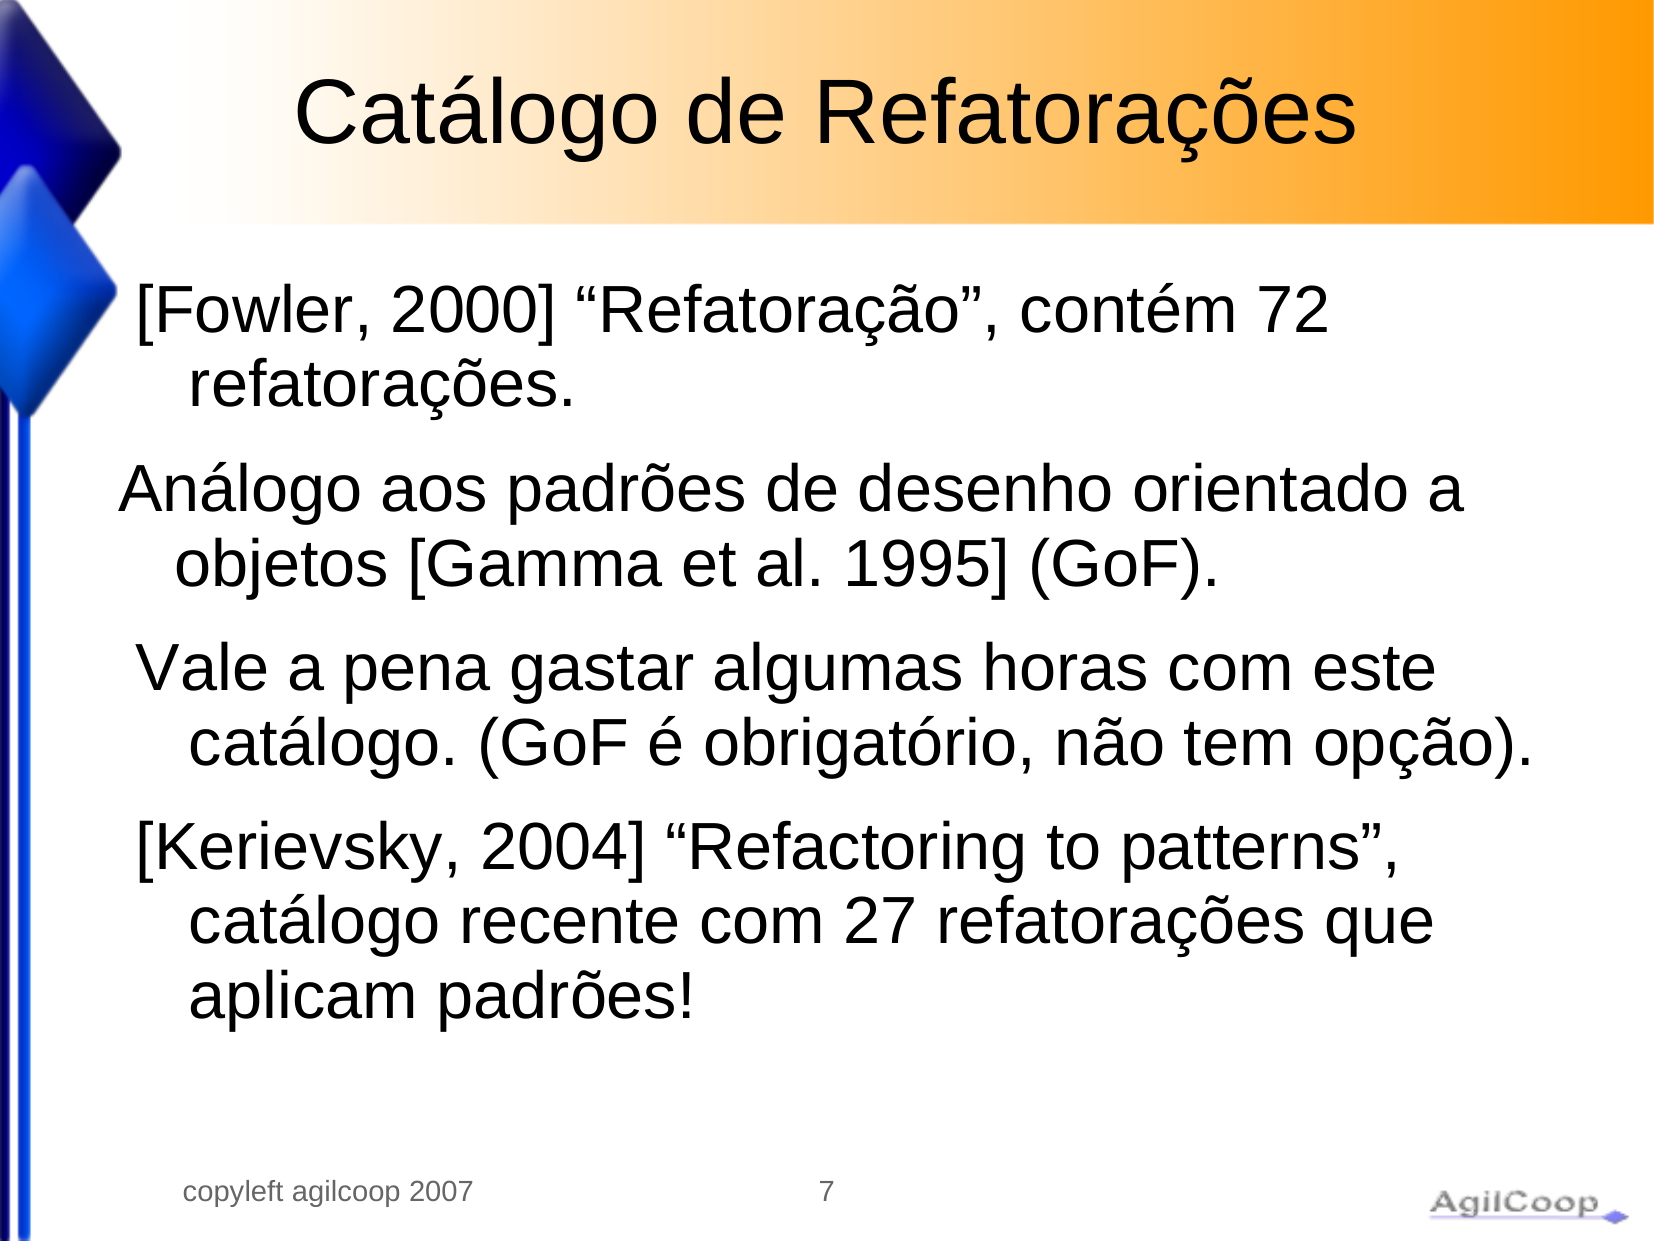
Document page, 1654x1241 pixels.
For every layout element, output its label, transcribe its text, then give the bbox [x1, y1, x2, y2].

list [Fowler, 2000] “Refatoração”, contém 72 refatorações. Análogo aos padrões de desenho orientado a objetos [Gamma et al. 1995] (GoF). Vale a pena gastar algumas horas com este catálogo. (GoF é obrigatório, não tem opção). [Kerievsky, 2004] “Refactoring to patterns”, catálogo recente com 27 refatorações que aplicam padrões! [118, 271, 1607, 1108]
title Catálogo de Refatorações [82, 8, 1571, 216]
picture [0, 0, 1654, 1241]
